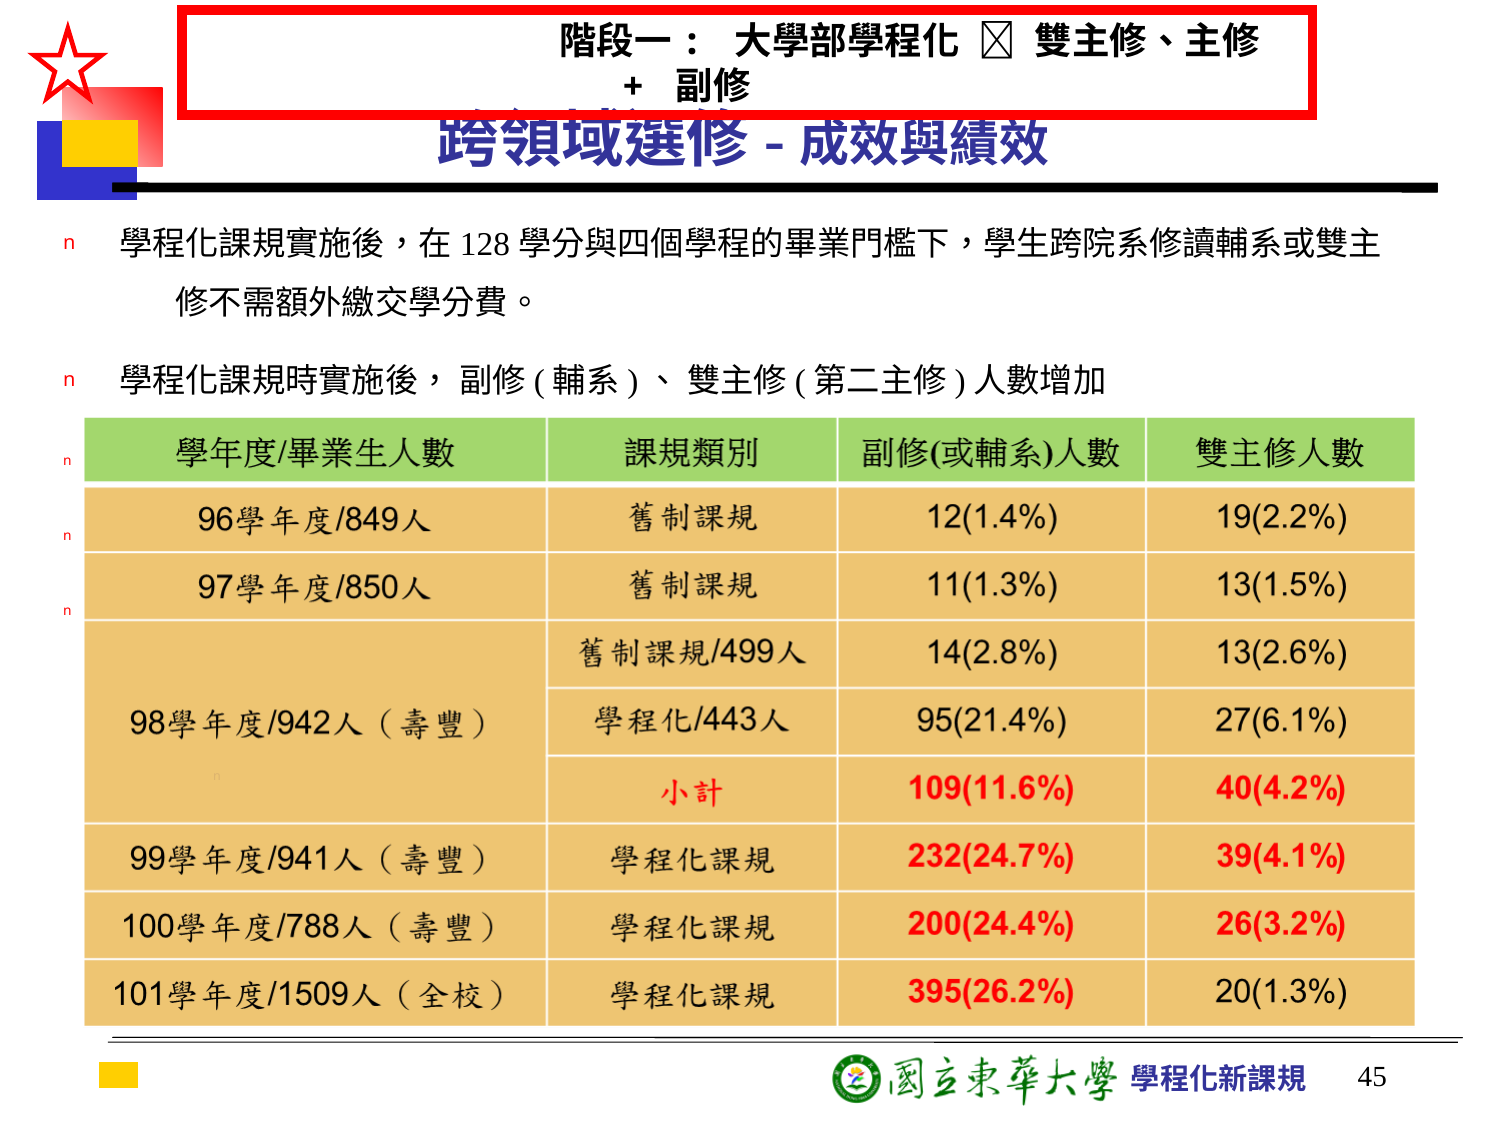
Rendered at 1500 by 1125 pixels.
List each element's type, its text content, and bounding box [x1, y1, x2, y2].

picture [83, 416, 1416, 1033]
list 學程化課規實施後，在128學分與四個學程的畢業門檻下，學生跨院系修讀輔系或雙主修不需額外繳交學分費。 學程化課規時實施後， 副修(輔系)、 雙主修(第二主修)人數增加 [48, 194, 1422, 1033]
title 跨領域選修-成效與績效 [127, 69, 1360, 182]
text_box 階段一: 大學部學程化  雙主修、主修 + 副修 [182, 10, 1313, 115]
text_box 45 [1342, 1050, 1468, 1101]
